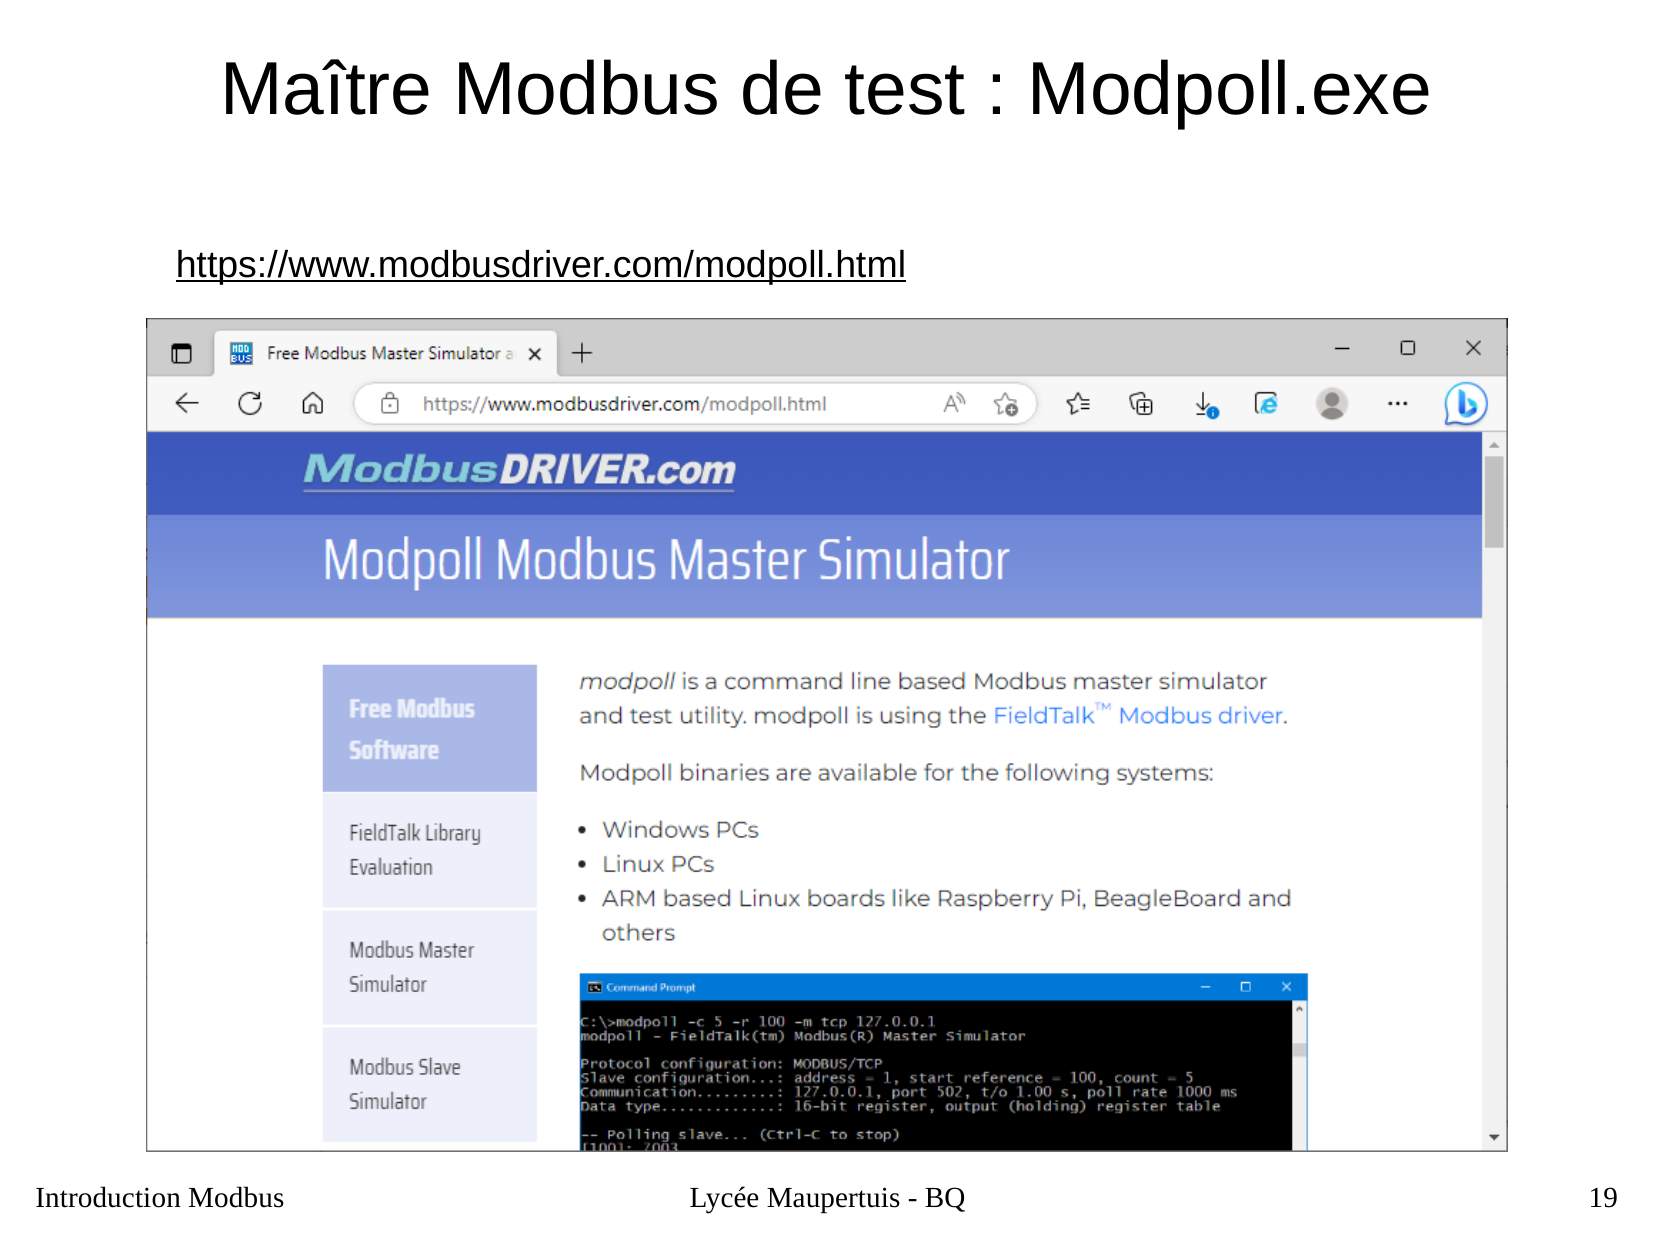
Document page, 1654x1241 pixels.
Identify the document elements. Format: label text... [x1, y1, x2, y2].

text_box https://www.modbusdriver.com/modpoll.html [161, 236, 922, 294]
title Maître Modbus de test : Modpoll.exe [35, 35, 1619, 142]
picture [146, 318, 1508, 1152]
